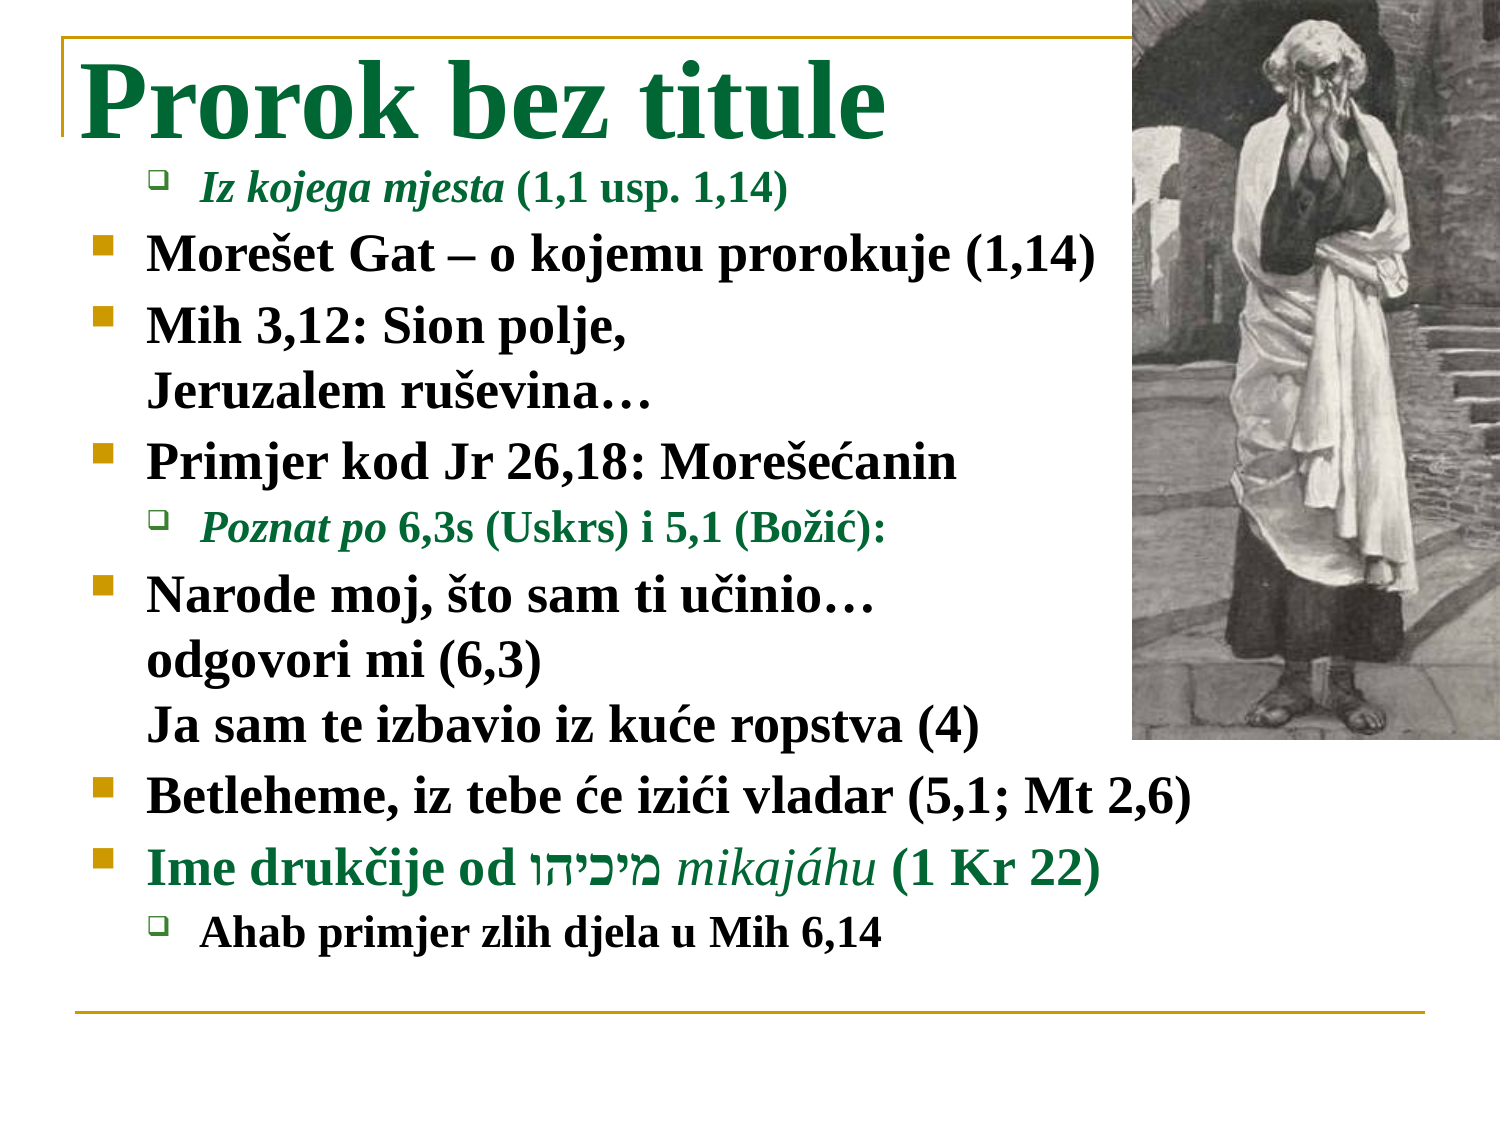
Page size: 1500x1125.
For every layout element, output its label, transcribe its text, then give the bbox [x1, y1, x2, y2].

list Iz kojega mjesta (1,1 usp. 1,14) Morešet Gat – o kojemu prorokuje (1,14) Mih 3,12: Sion polje, Jeruzalem ruševina… Primjer kod Jr 26,18: Morešećanin Poznat po 6,3s (Uskrs) i 5,1 (Božić): Narode moj, što sam ti učinio… odgovori mi (6,3) Ja sam te izbavio iz kuće ropstva (4) Betleheme, iz tebe će izići vladar (5,1; Mt 2,6) Ime drukčije od מיכיהו mikajáhu (1 Kr 22) Ahab primjer zlih djela u Mih 6,14 [74, 148, 1412, 1006]
title Prorok bez titule [64, 19, 1132, 206]
picture [1132, 0, 1500, 740]
